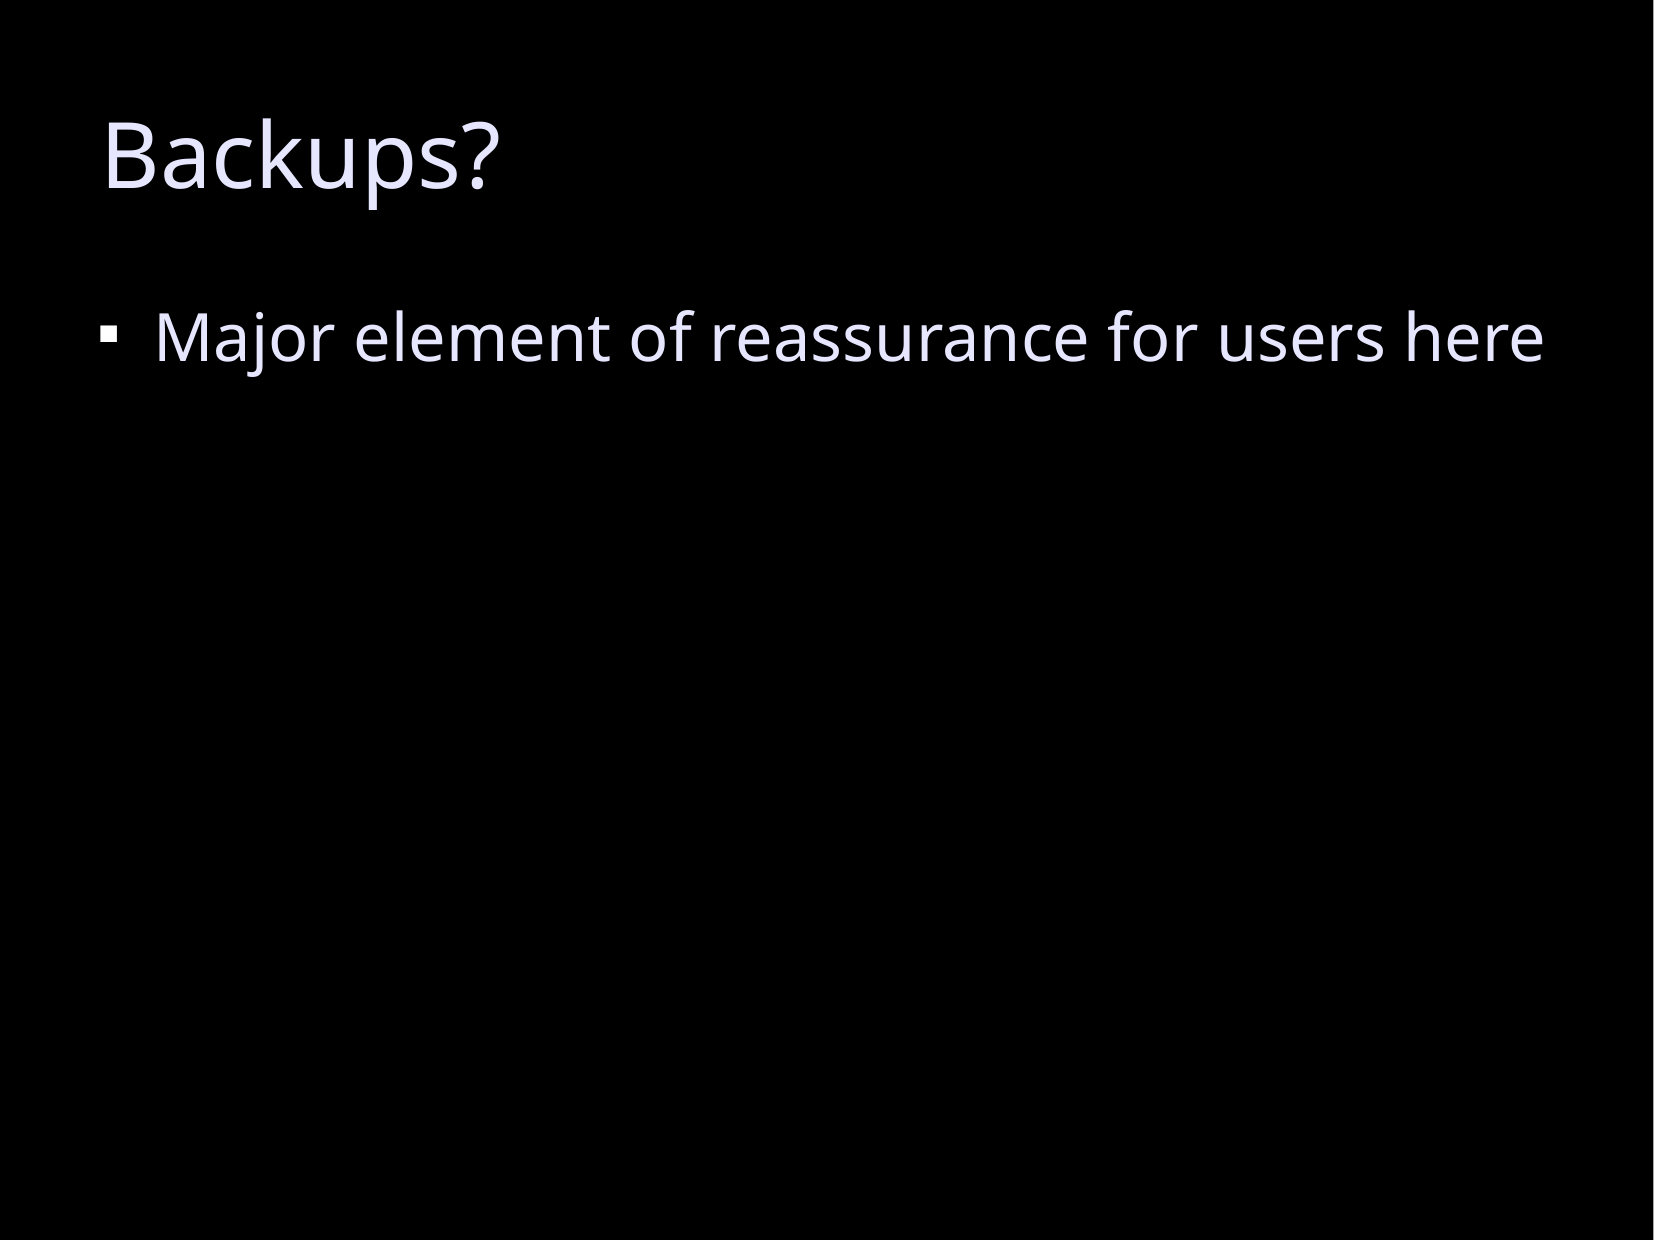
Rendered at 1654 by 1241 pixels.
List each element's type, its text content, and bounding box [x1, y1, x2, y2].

list Major element of reassurance for users here [82, 290, 1571, 1109]
title Backups? [82, 56, 1571, 250]
